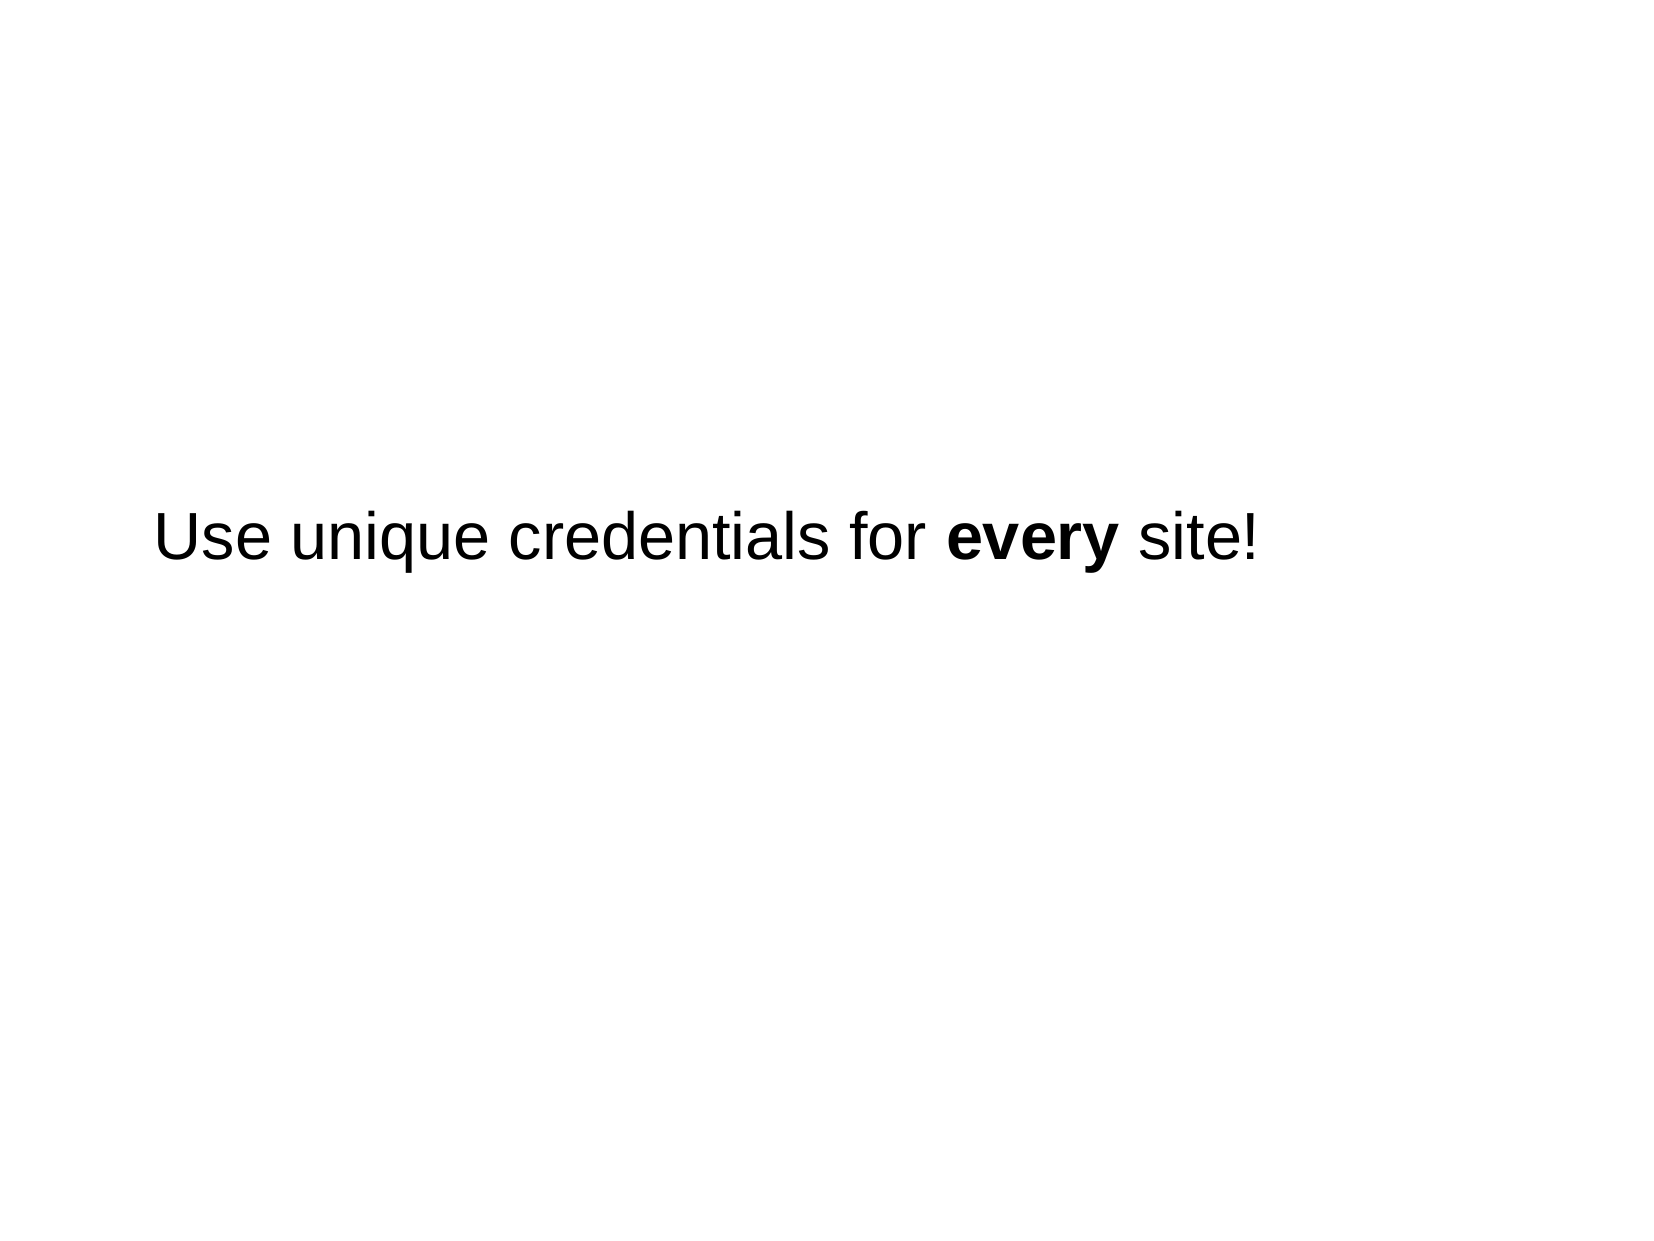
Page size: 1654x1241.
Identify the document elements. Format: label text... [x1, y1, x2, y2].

list Use unique credentials for every site! [82, 290, 1538, 1010]
